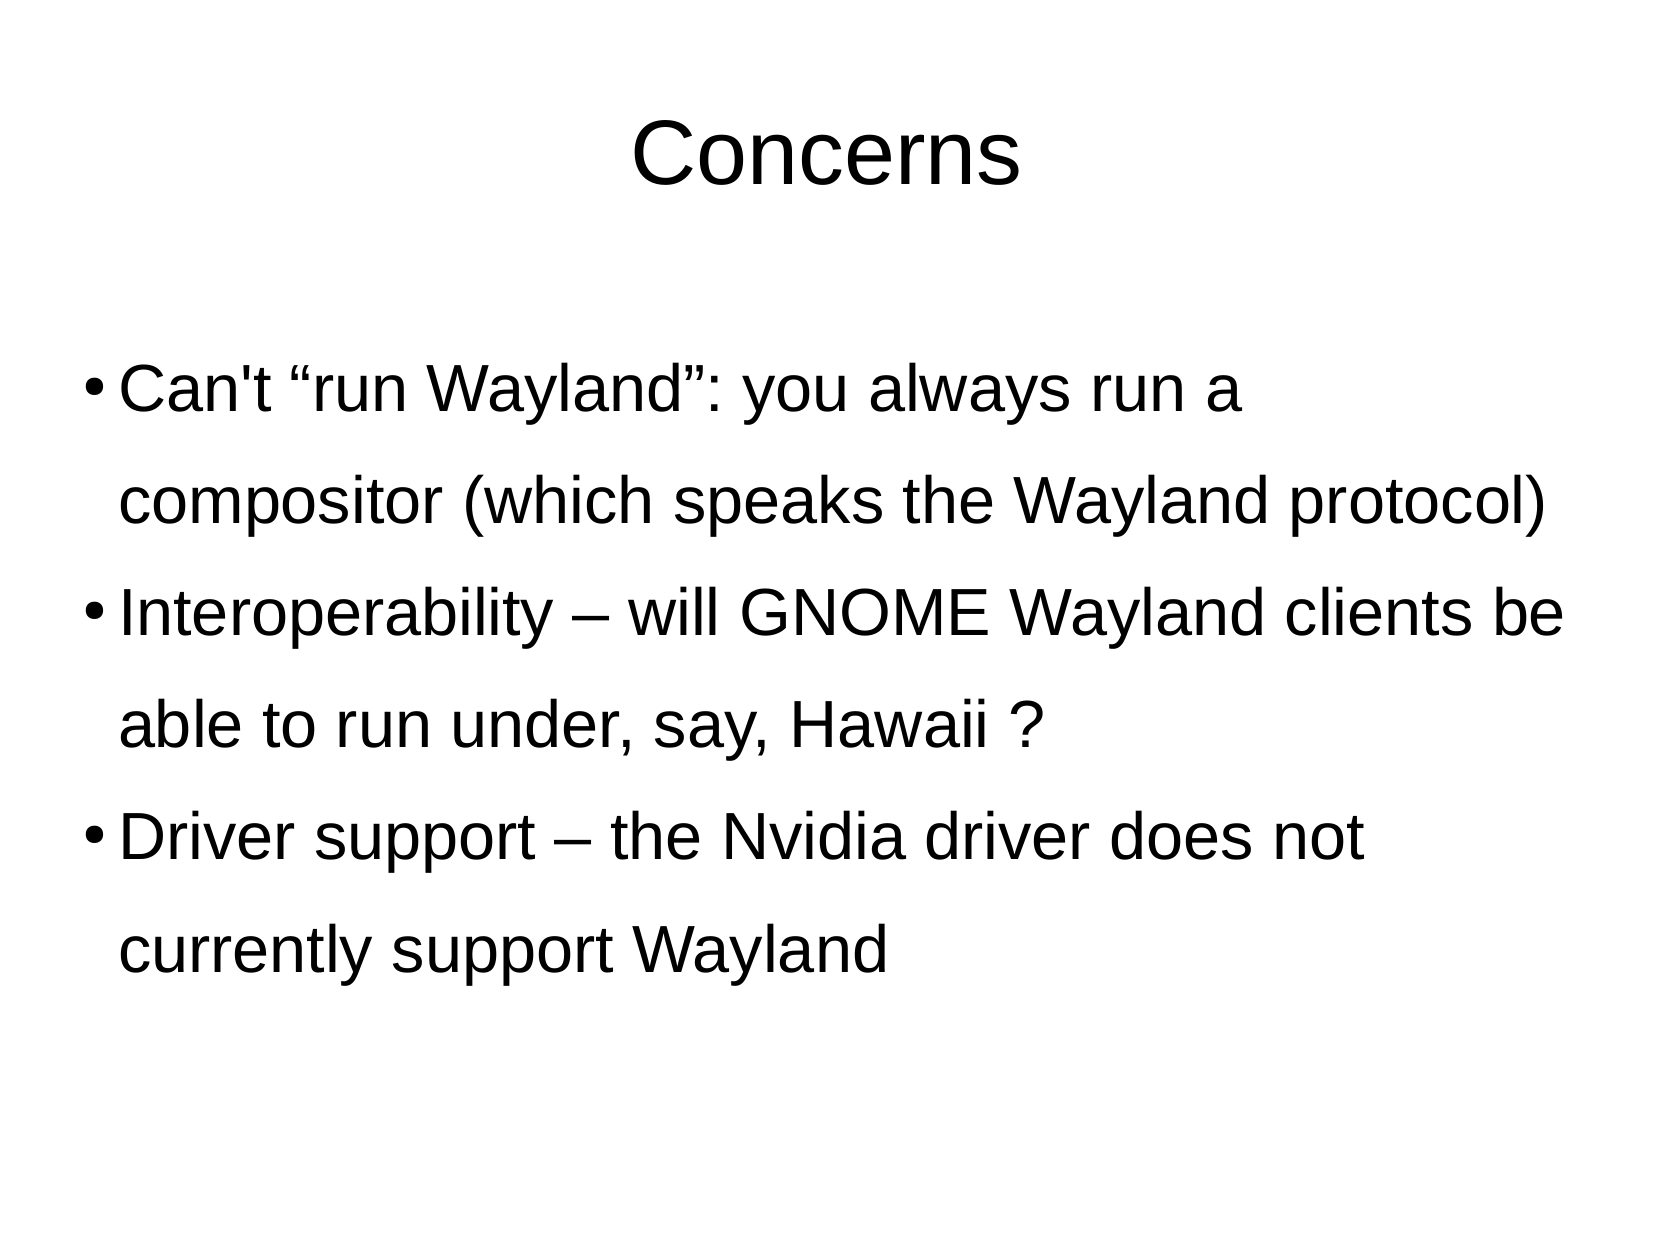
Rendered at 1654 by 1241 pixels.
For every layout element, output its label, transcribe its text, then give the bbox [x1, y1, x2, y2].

subtitle Can't “run Wayland”: you always run a compositor (which speaks the Wayland protocol) Interoperability – will GNOME Wayland clients be able to run under, say, Hawaii ? Driver support – the Nvidia driver does not currently support Wayland [82, 290, 1571, 1010]
title Concerns [82, 49, 1571, 257]
